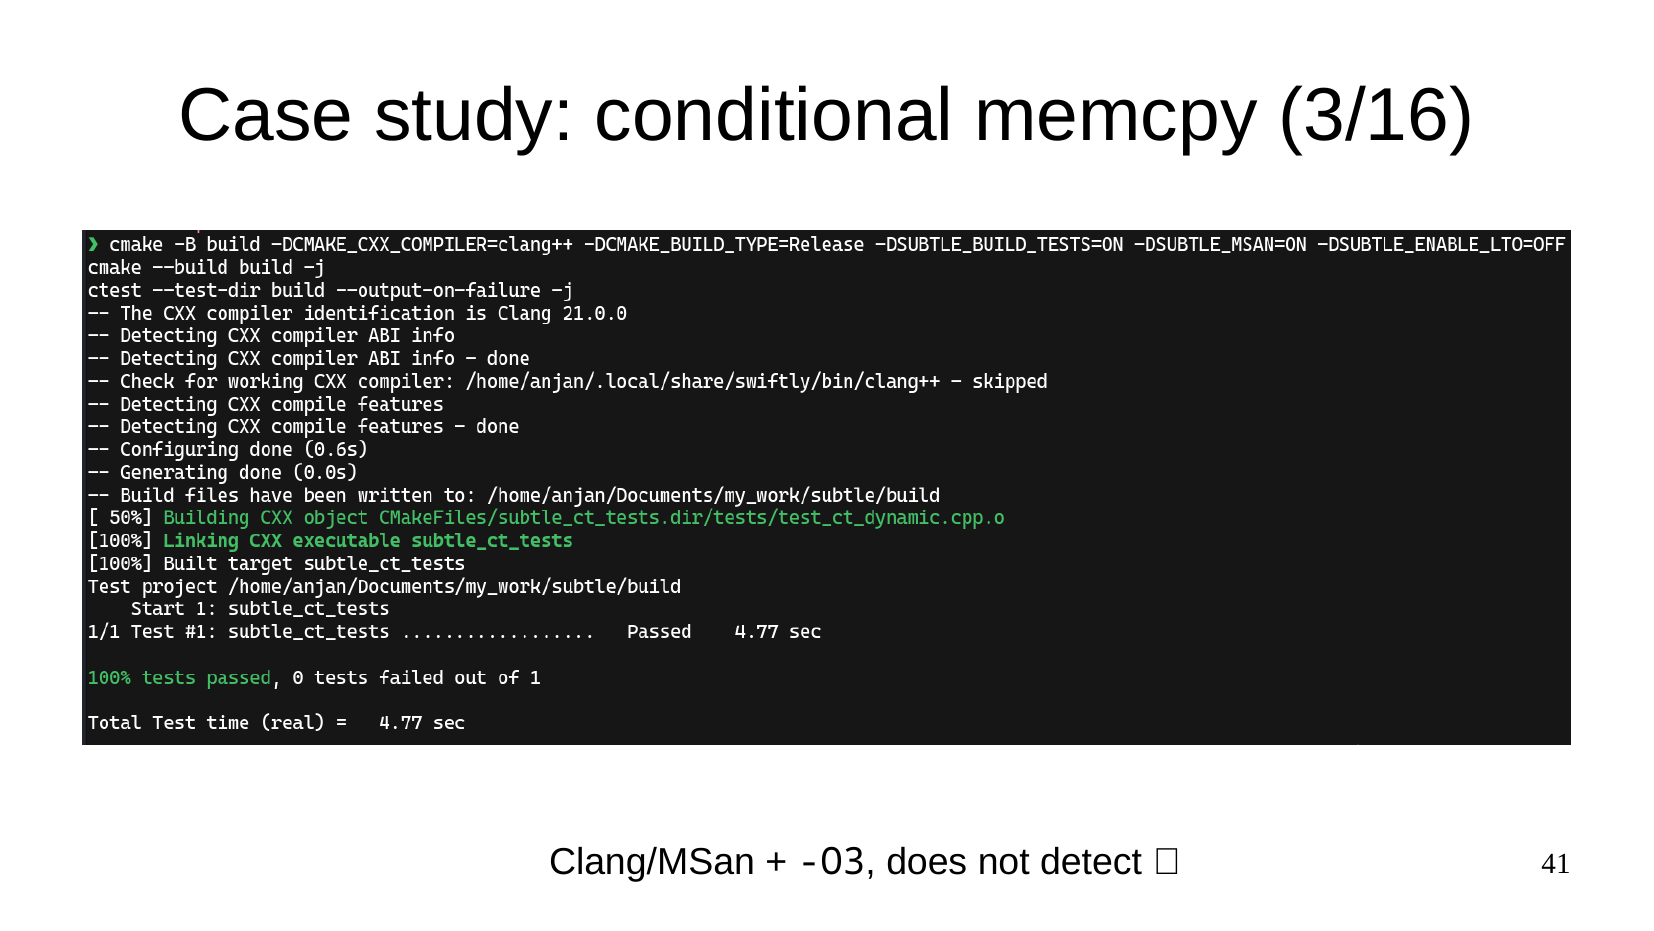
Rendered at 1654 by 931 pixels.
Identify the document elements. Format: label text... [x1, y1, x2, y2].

text_box Clang/MSan + -O3, does not detect ❌ [519, 826, 1211, 888]
picture [82, 230, 1571, 745]
title Case study: conditional memcpy (3/16) [82, 37, 1571, 193]
